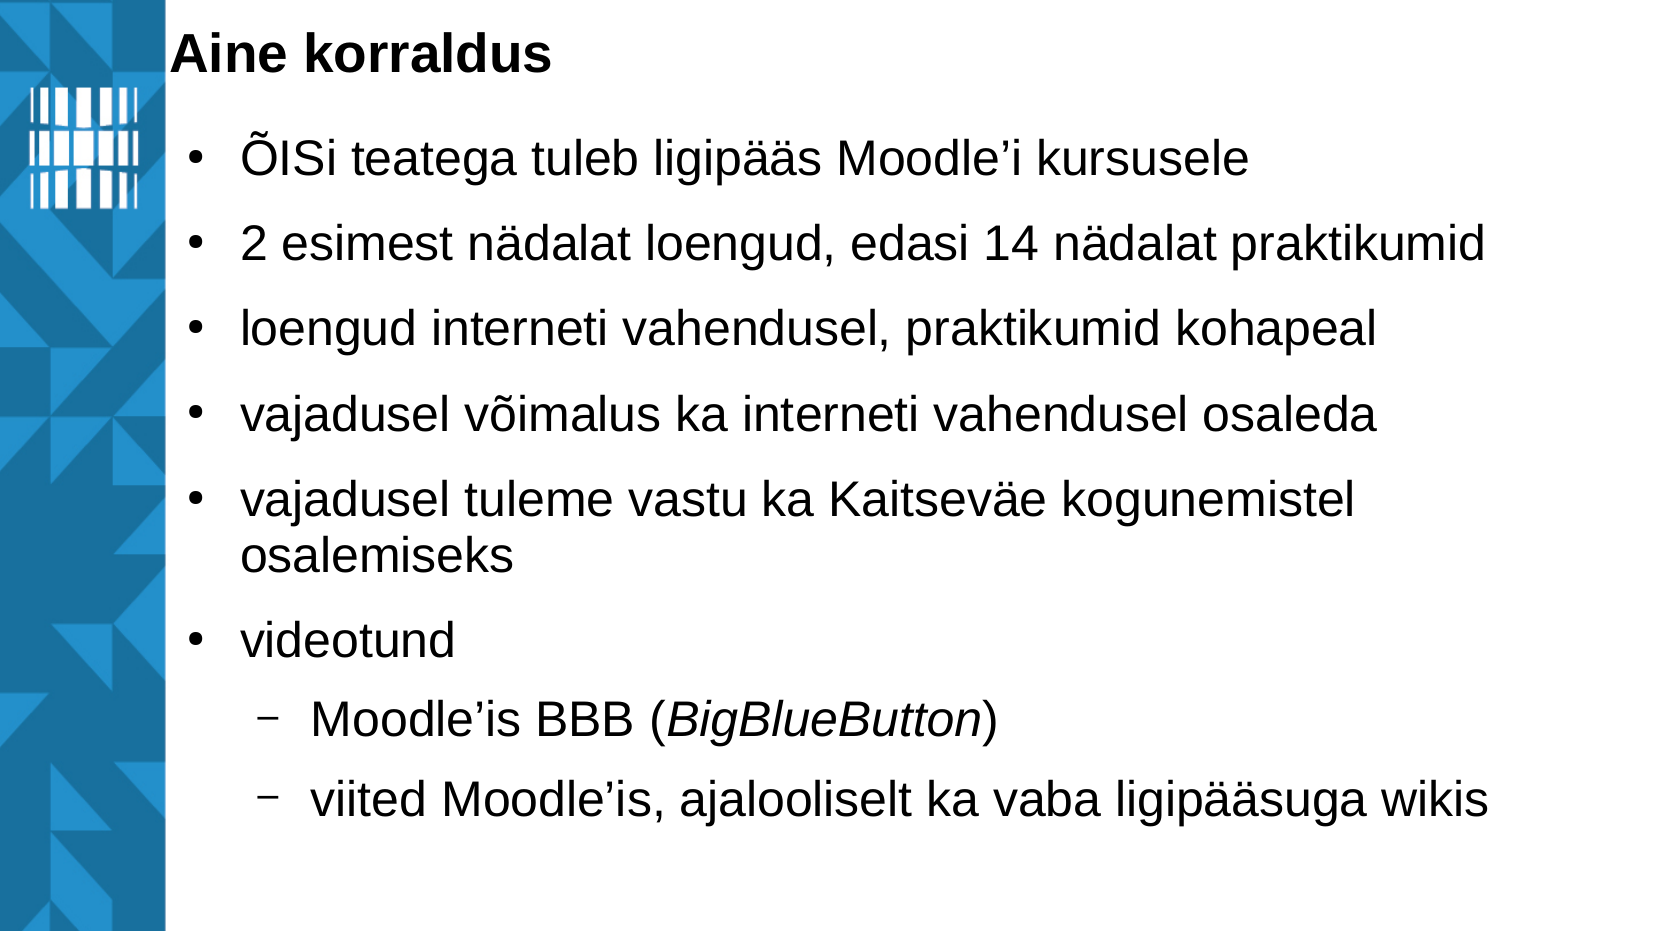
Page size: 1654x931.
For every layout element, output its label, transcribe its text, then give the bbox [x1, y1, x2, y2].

list ÕISi teatega tuleb ligipääs Moodle’i kursusele 2 esimest nädalat loengud, edasi 14 nädalat praktikumid loengud interneti vahendusel, praktikumid kohapeal vajadusel võimalus ka interneti vahendusel osaleda vajadusel tuleme vastu ka Kaitseväe kogunemistel osalemiseks videotund Moodle’is BBB (BigBlueButton) viited Moodle’is, ajalooliselt ka vaba ligipääsuga wikis [169, 129, 1630, 886]
title Aine korraldus [169, 11, 1571, 95]
